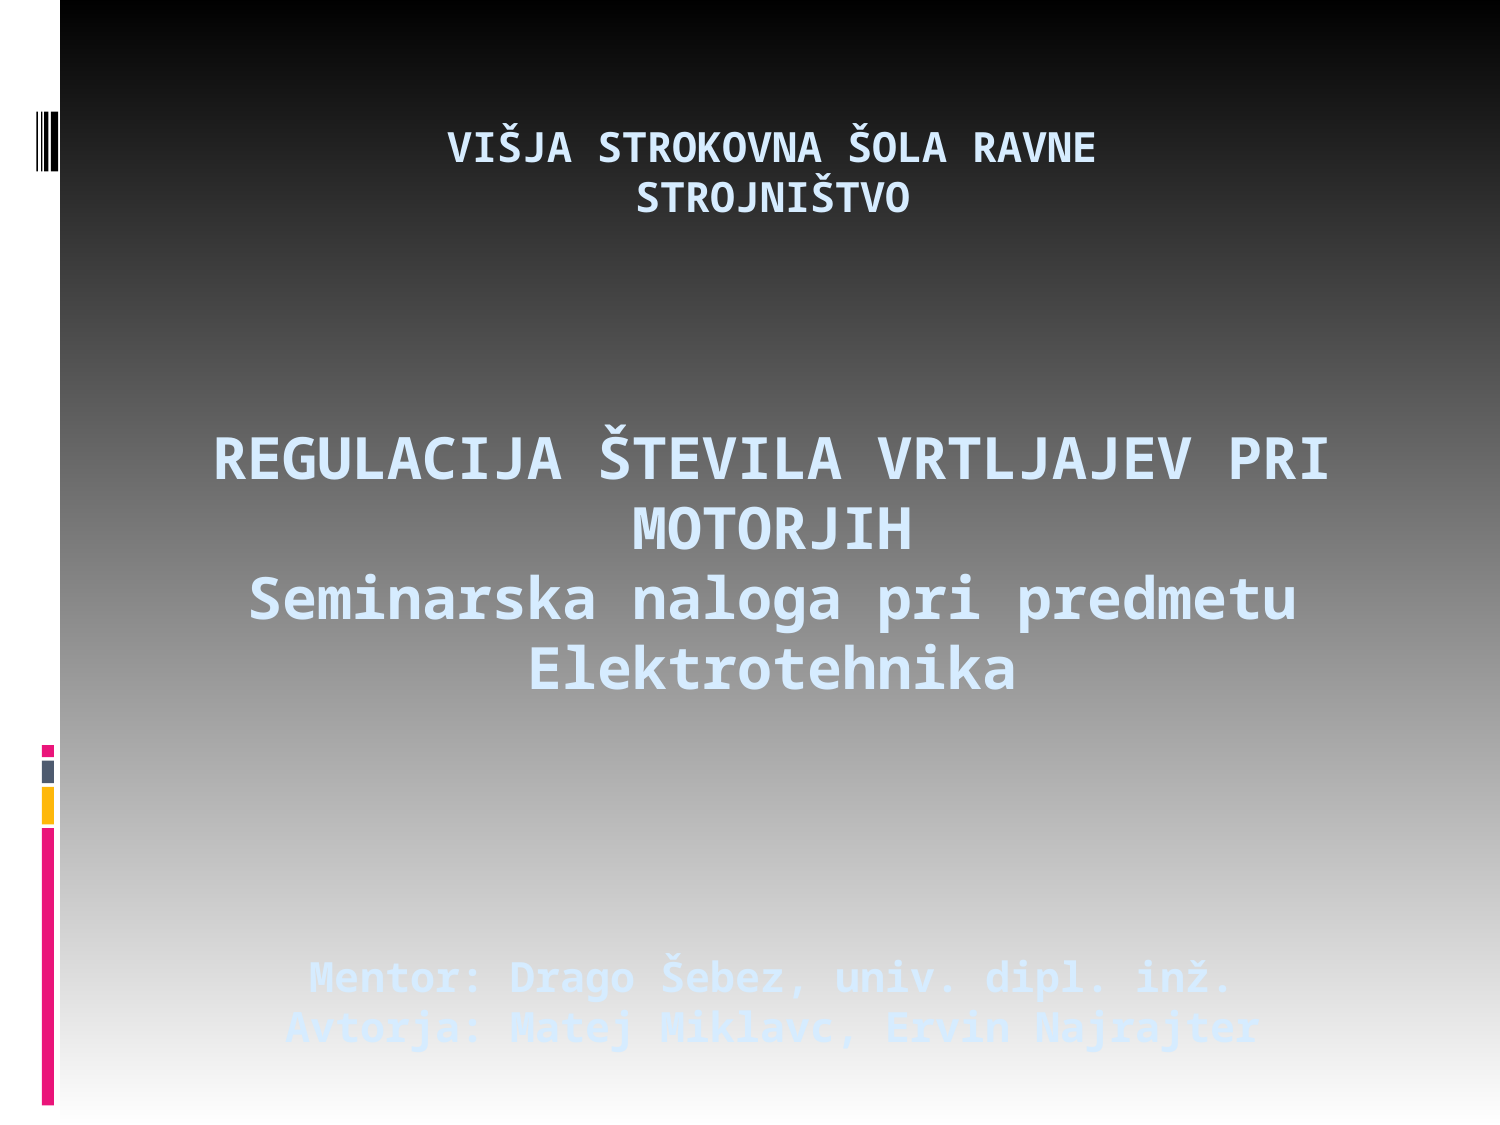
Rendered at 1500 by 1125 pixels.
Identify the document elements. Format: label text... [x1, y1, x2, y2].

title VIŠJA STROKOVNA ŠOLA RAVNE STROJNIŠTVO REGULACIJA ŠTEVILA VRTLJAJEV PRI MOTORJIH Seminarska naloga pri predmetu Elektrotehnika Mentor: Drago Šebez, univ. dipl. inž. Avtorja: Matej Miklavc, Ervin Najrajter [135, 113, 1411, 1000]
